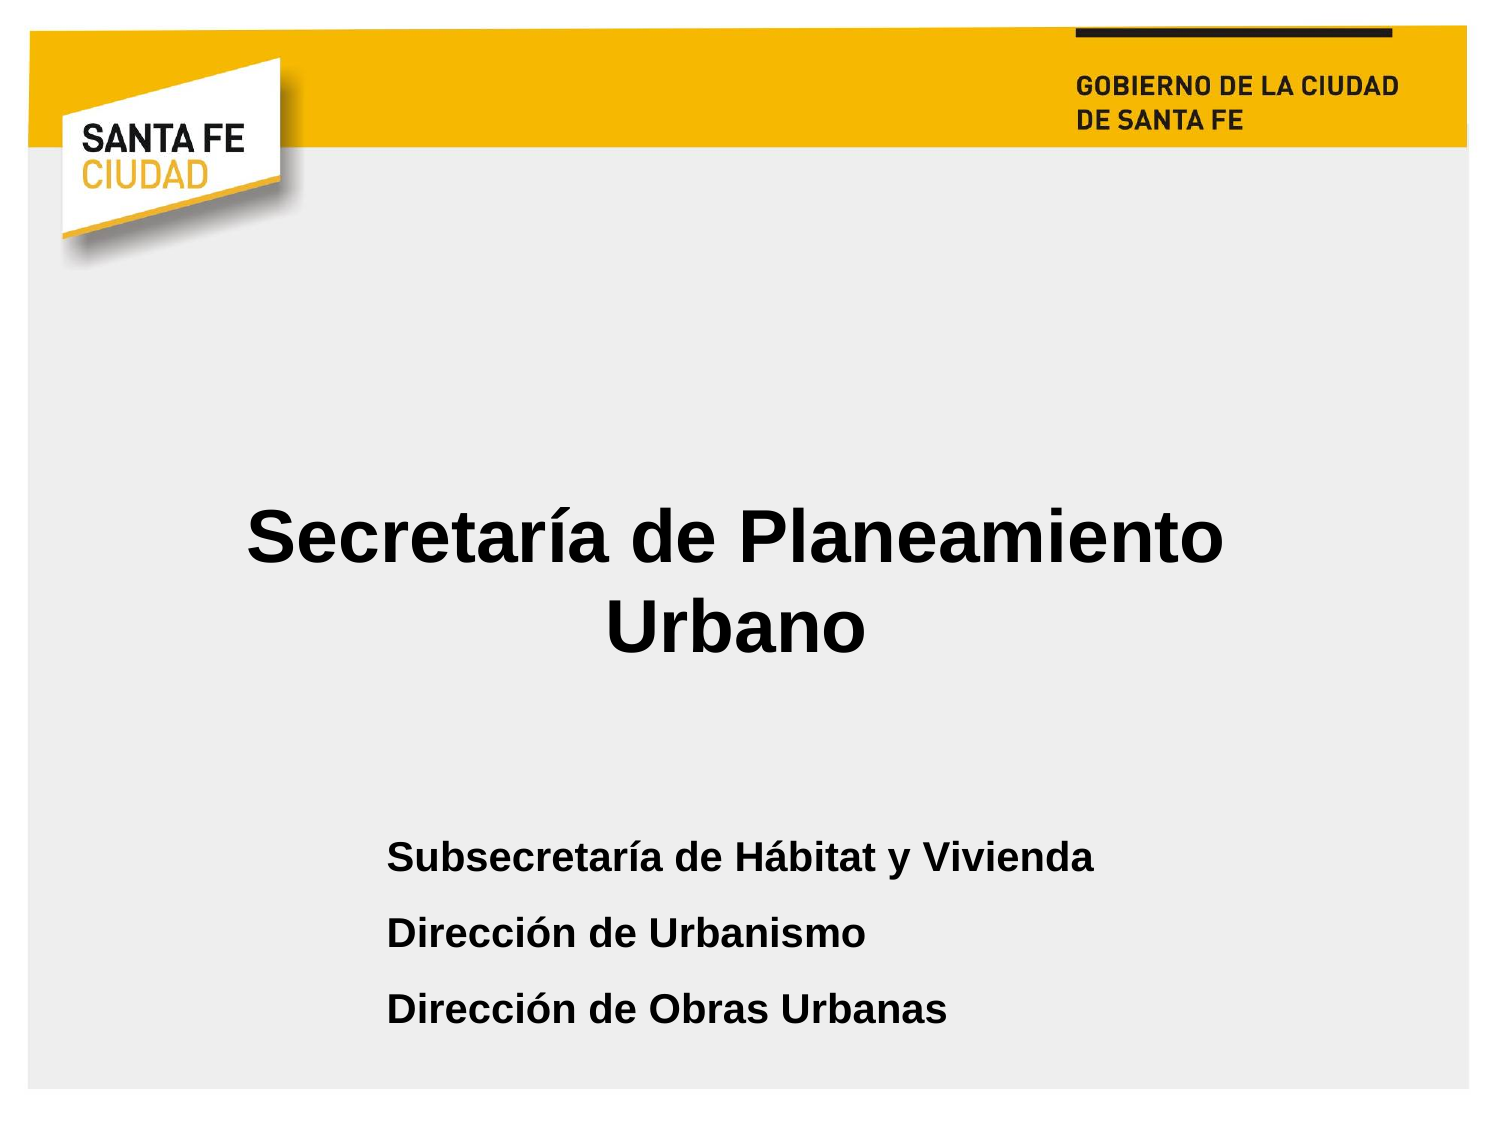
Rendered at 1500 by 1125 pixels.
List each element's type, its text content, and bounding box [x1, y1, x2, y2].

text_box Subsecretaría de Hábitat y Vivienda Dirección de Urbanismo Dirección de Obras Urbanas [360, 822, 1129, 1040]
picture [0, 1, 1500, 1124]
text_box Secretaría de Planeamiento Urbano [206, 479, 1267, 676]
